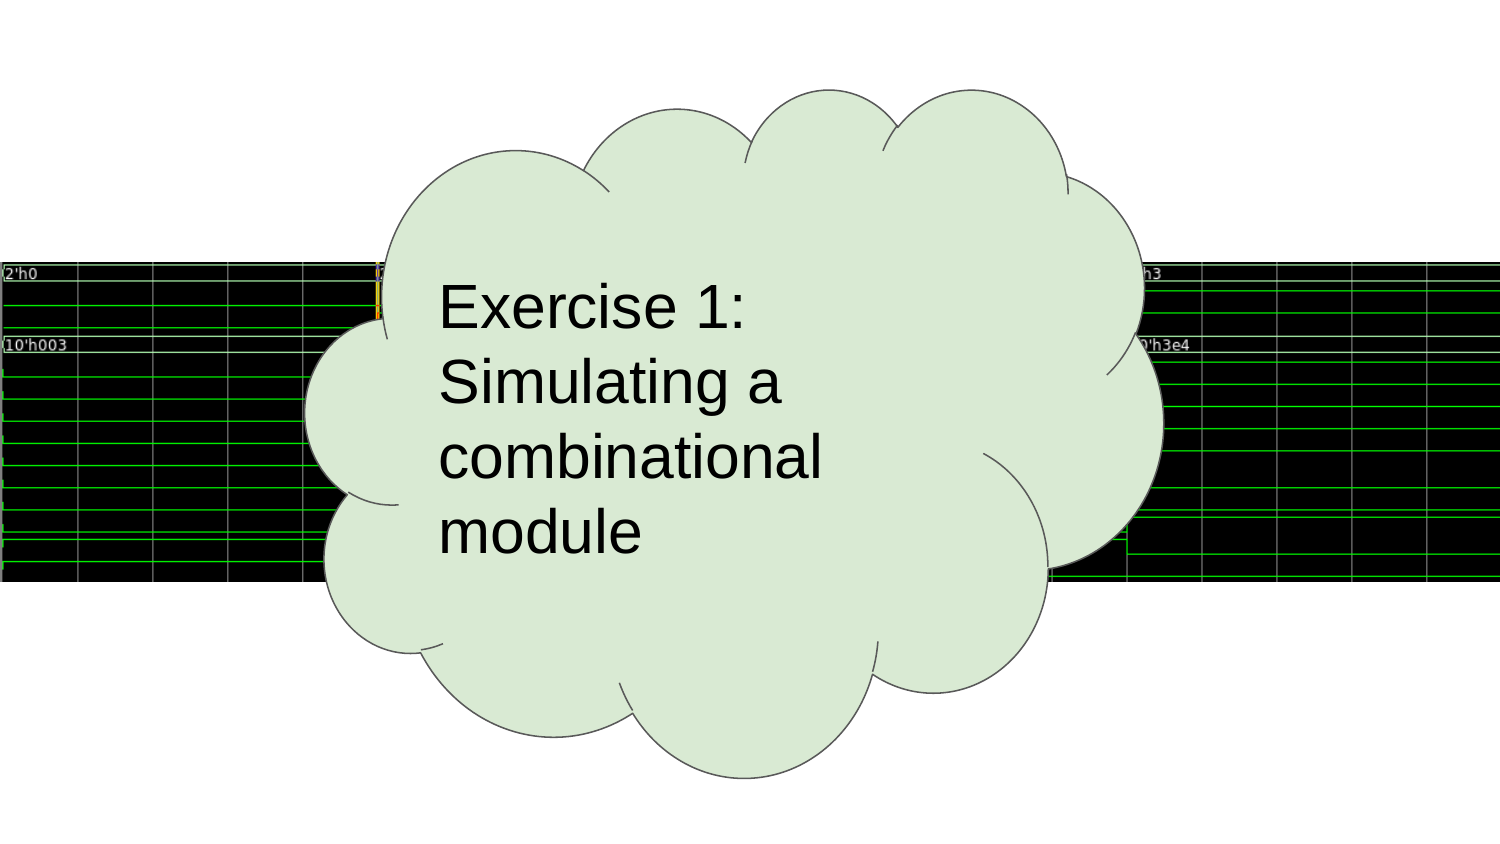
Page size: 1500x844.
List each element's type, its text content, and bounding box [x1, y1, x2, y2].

picture [1048, 262, 1500, 582]
picture [0, 262, 385, 582]
text_box Exercise 1: Simulating a combinational module [304, 90, 1164, 779]
